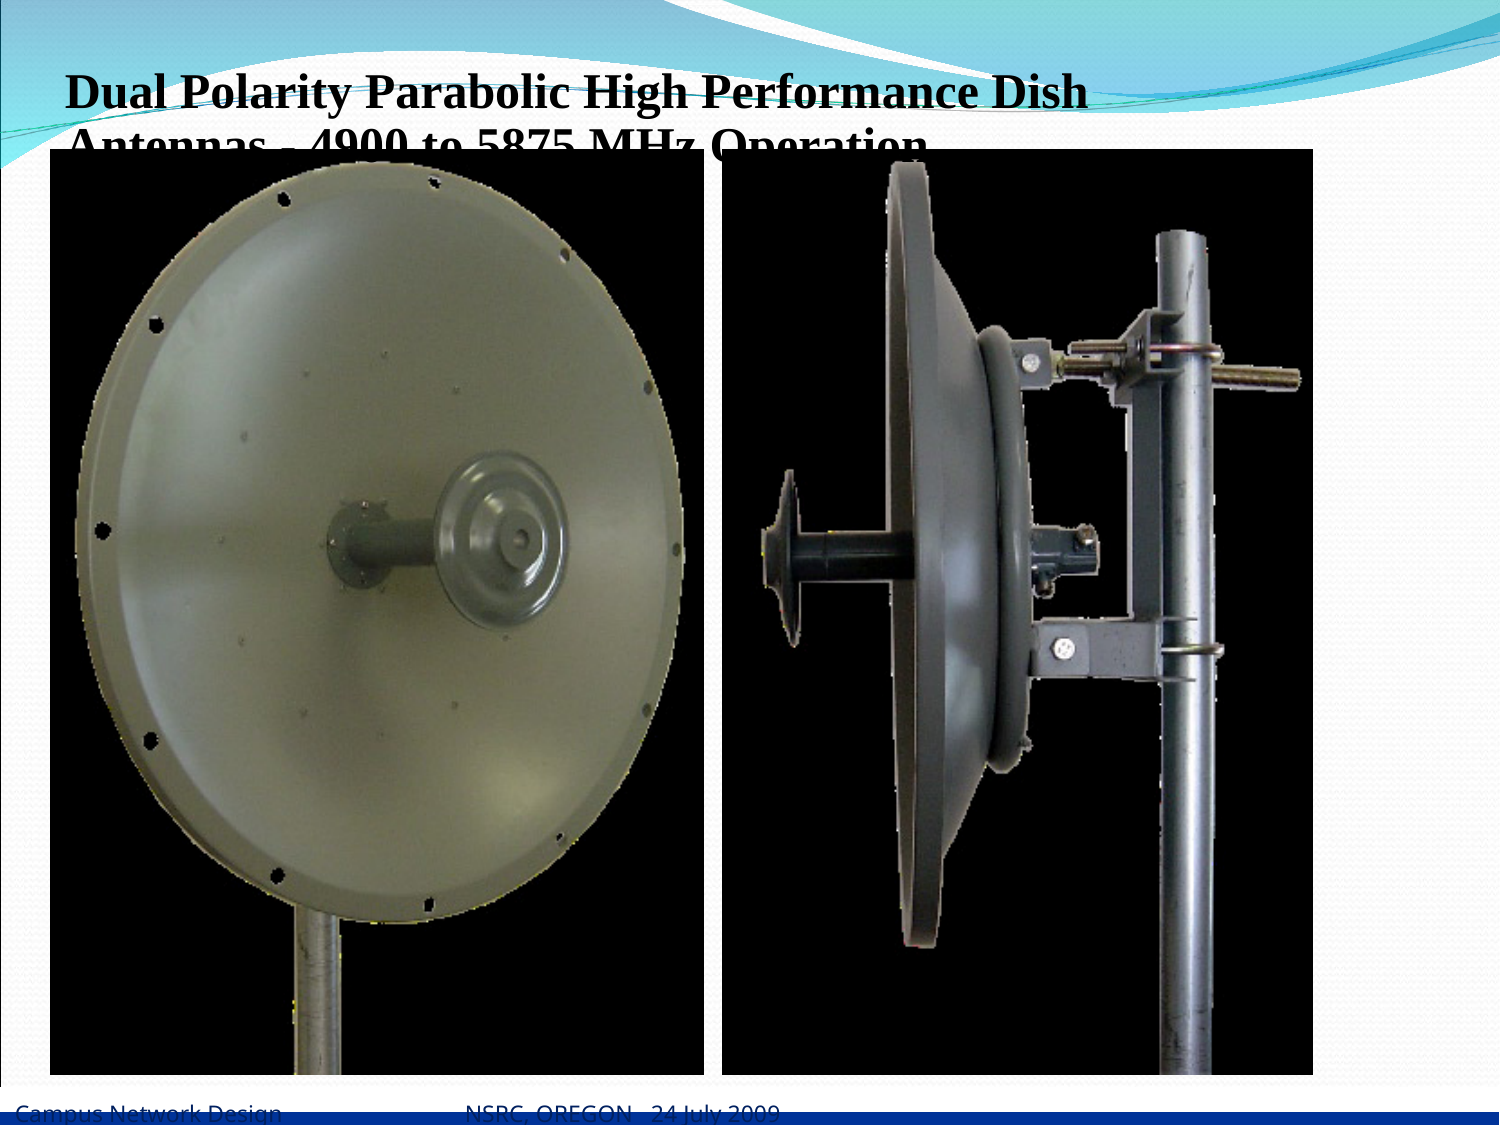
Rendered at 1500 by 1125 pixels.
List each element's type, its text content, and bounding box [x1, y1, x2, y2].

picture [257, 1111, 264, 1121]
picture [67, 1111, 74, 1121]
picture [0, 0, 1500, 1125]
text_box Dual Polarity Parabolic High Performance Dish Antennas - 4900 to 5875 MHz Operation [50, 49, 1313, 181]
